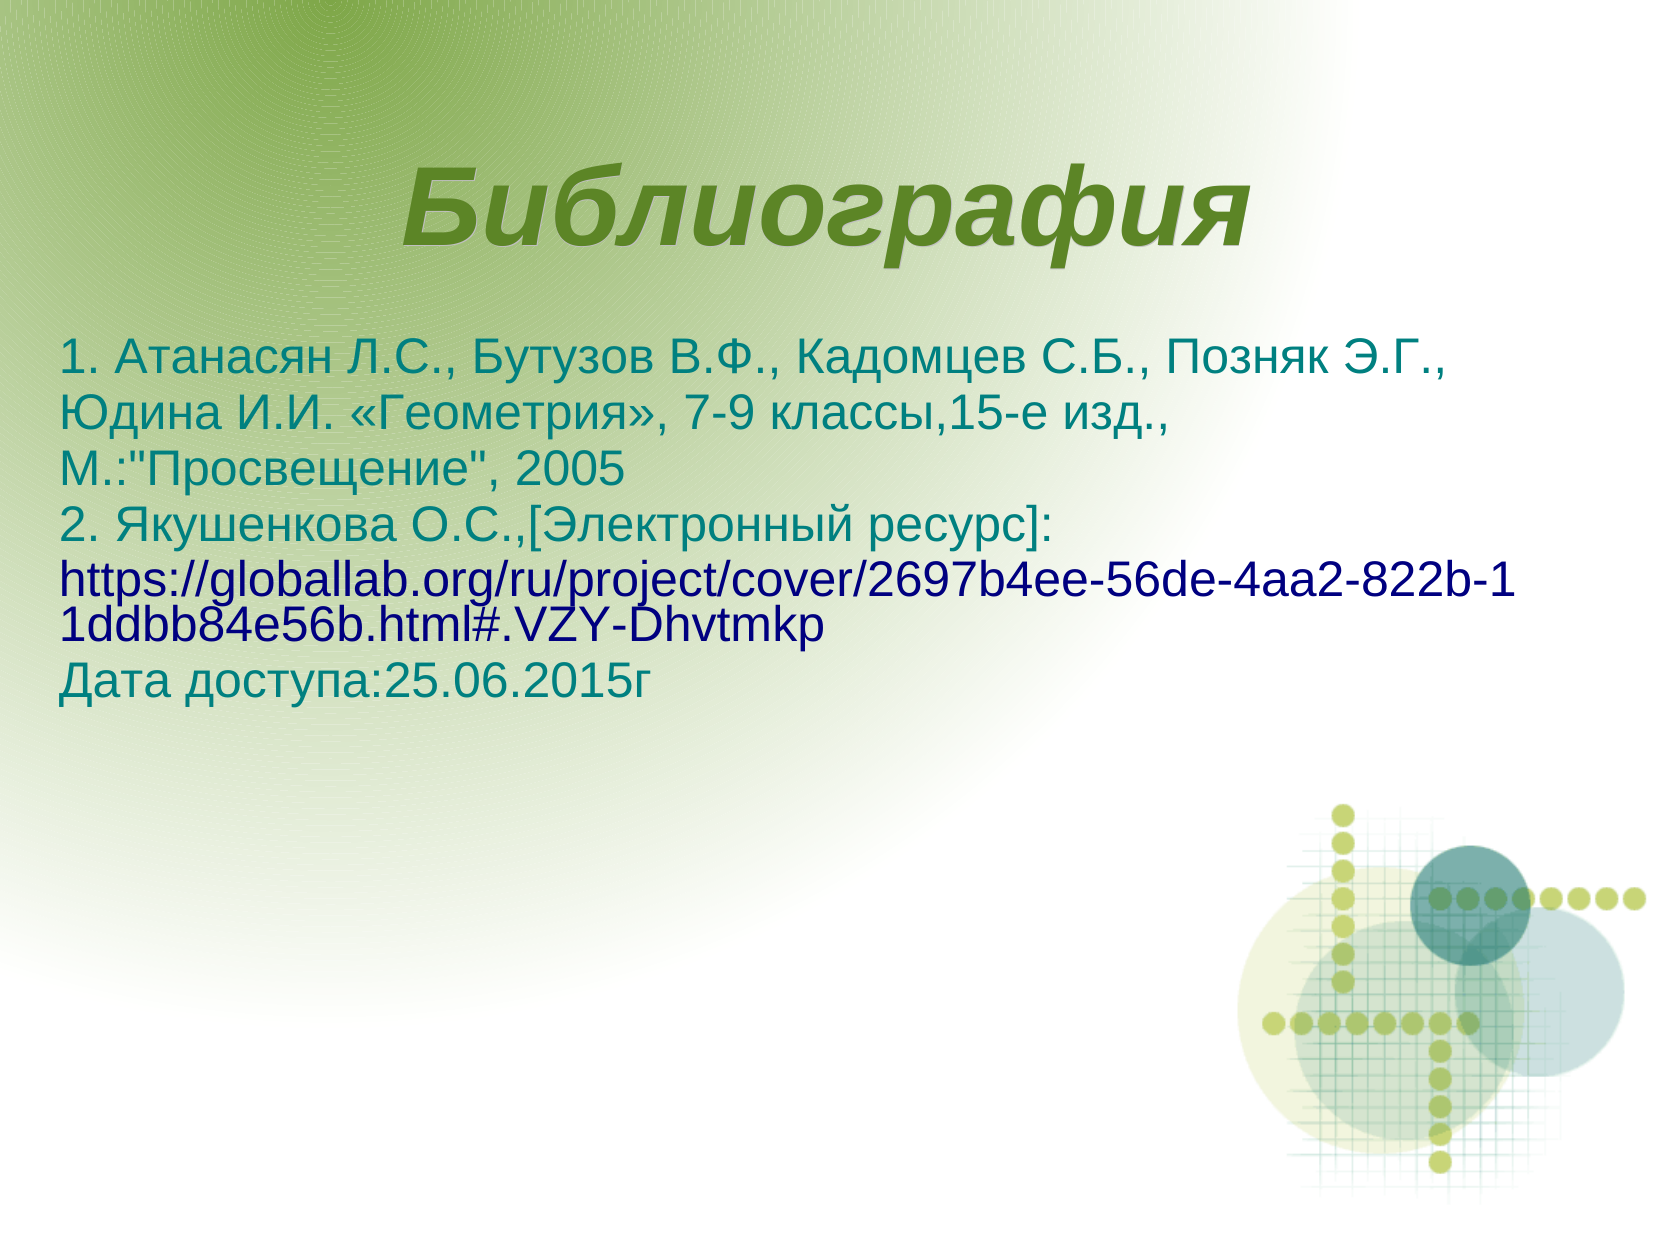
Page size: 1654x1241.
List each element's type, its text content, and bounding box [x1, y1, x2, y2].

picture [1224, 792, 1654, 1211]
subtitle 1. Атанасян Л.С., Бутузов В.Ф., Кадомцев С.Б., Позняк Э.Г., Юдина И.И. «Геометрия», 7-9 классы,15-е изд., М.:"Просвещение", 2005 2. Якушенкова О.С.,[Электронный ресурс]: https://globallab.org/ru/project/cover/2697b4ee-56de-4aa2-822b-11ddbb84e56b.html#.VZY-DhvtmkpДата доступа:25.06.2015г [59, 312, 1534, 680]
title Библиография [121, 102, 1534, 310]
